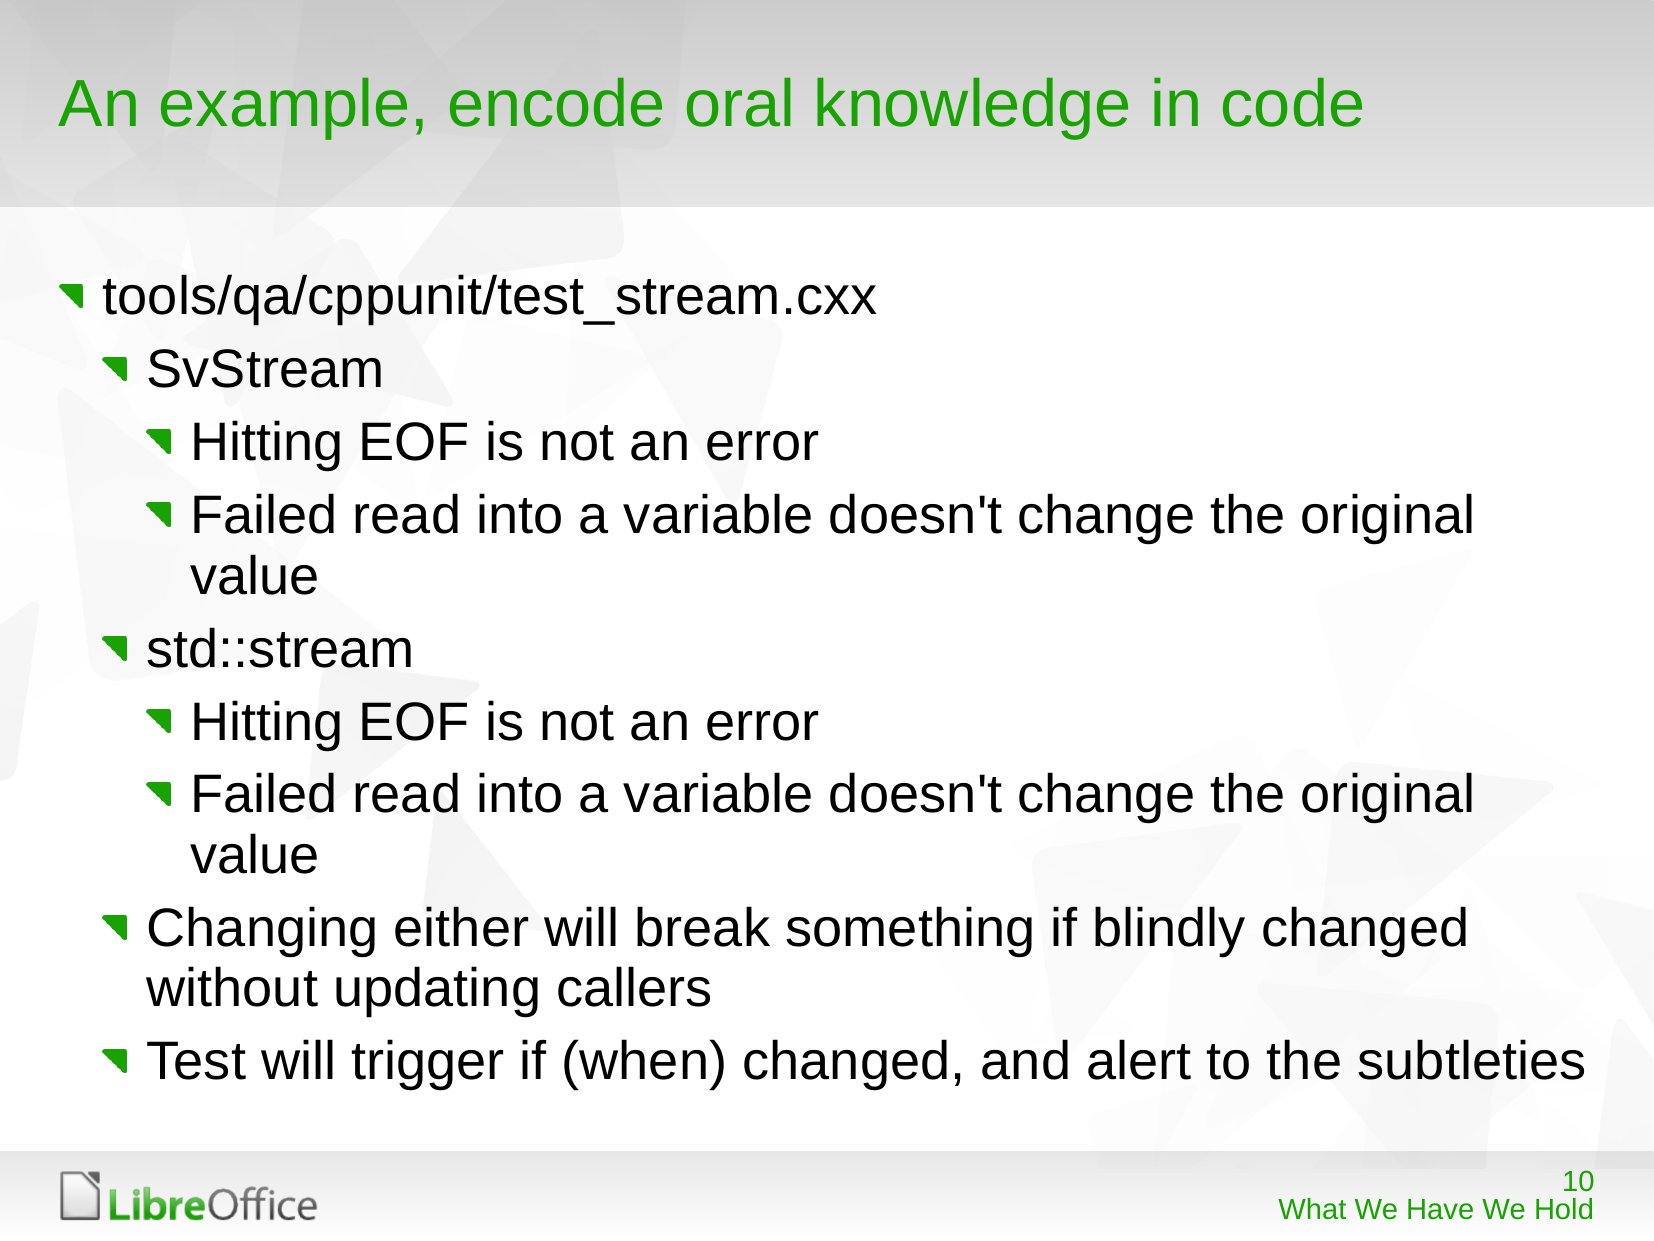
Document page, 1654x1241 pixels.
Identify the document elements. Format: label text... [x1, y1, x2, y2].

title An example, encode oral knowledge in code [59, 29, 1595, 178]
picture [0, 0, 783, 931]
picture [41, 1152, 337, 1240]
picture [915, 548, 1654, 1169]
list tools/qa/cppunit/test_stream.cxx SvStream Hitting EOF is not an error Failed read into a variable doesn't change the original value std::stream Hitting EOF is not an error Failed read into a variable doesn't change the original value Changing either will break something if blindly changed without updating callers Test will trigger if (when) changed, and alert to the subtleties [59, 265, 1595, 1092]
